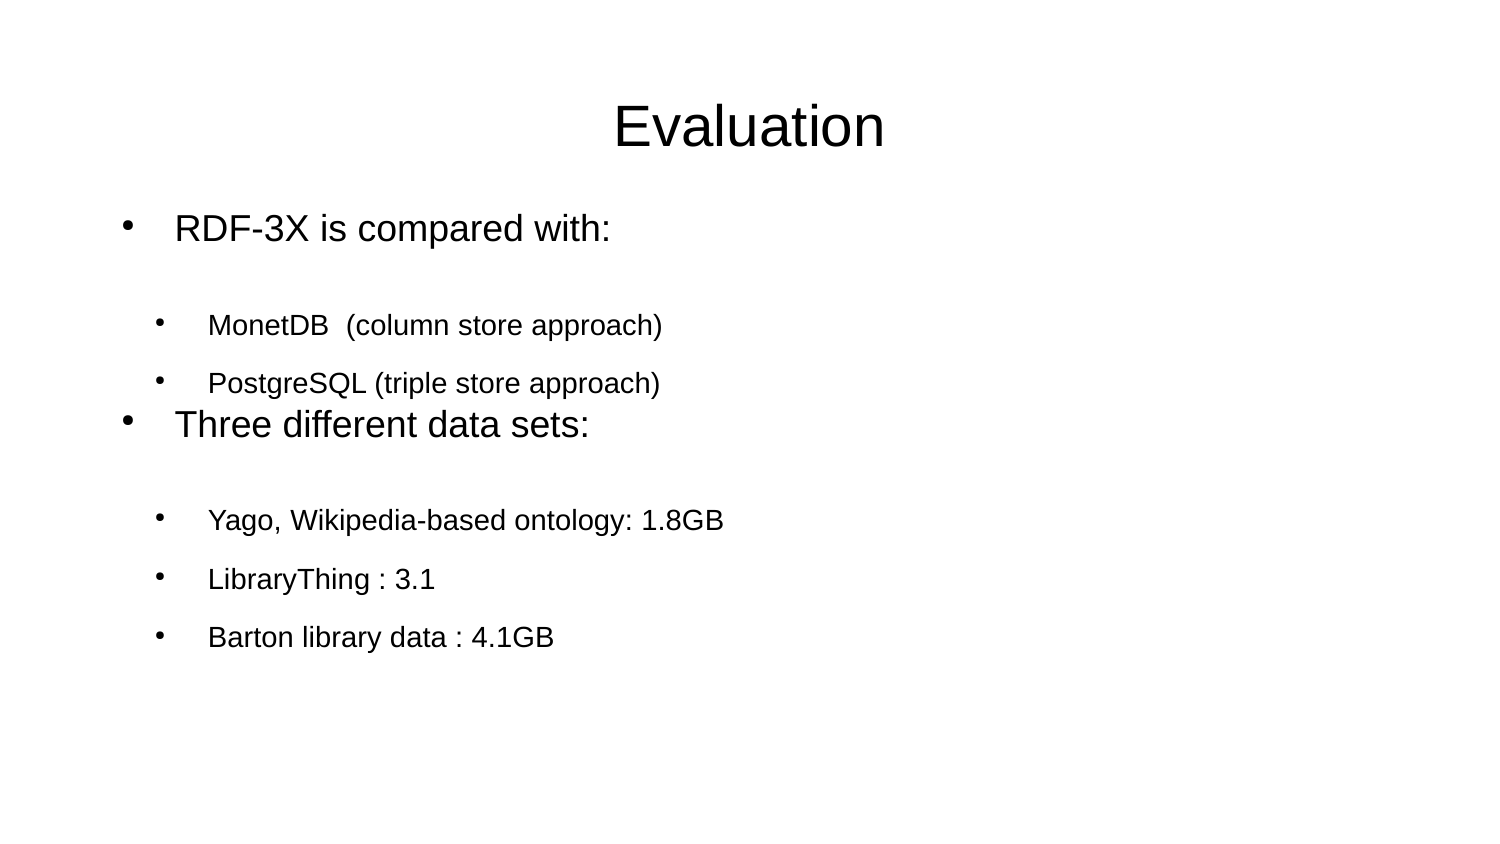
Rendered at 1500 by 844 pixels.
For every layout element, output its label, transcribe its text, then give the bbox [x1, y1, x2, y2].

title Evaluation [51, 72, 1449, 167]
list RDF-3X is compared with: MonetDB (column store approach) PostgreSQL (triple store approach) Three different data sets: Yago, Wikipedia-based ontology: 1.8GB LibraryThing : 3.1 Barton library data : 4.1GB [51, 189, 1449, 750]
